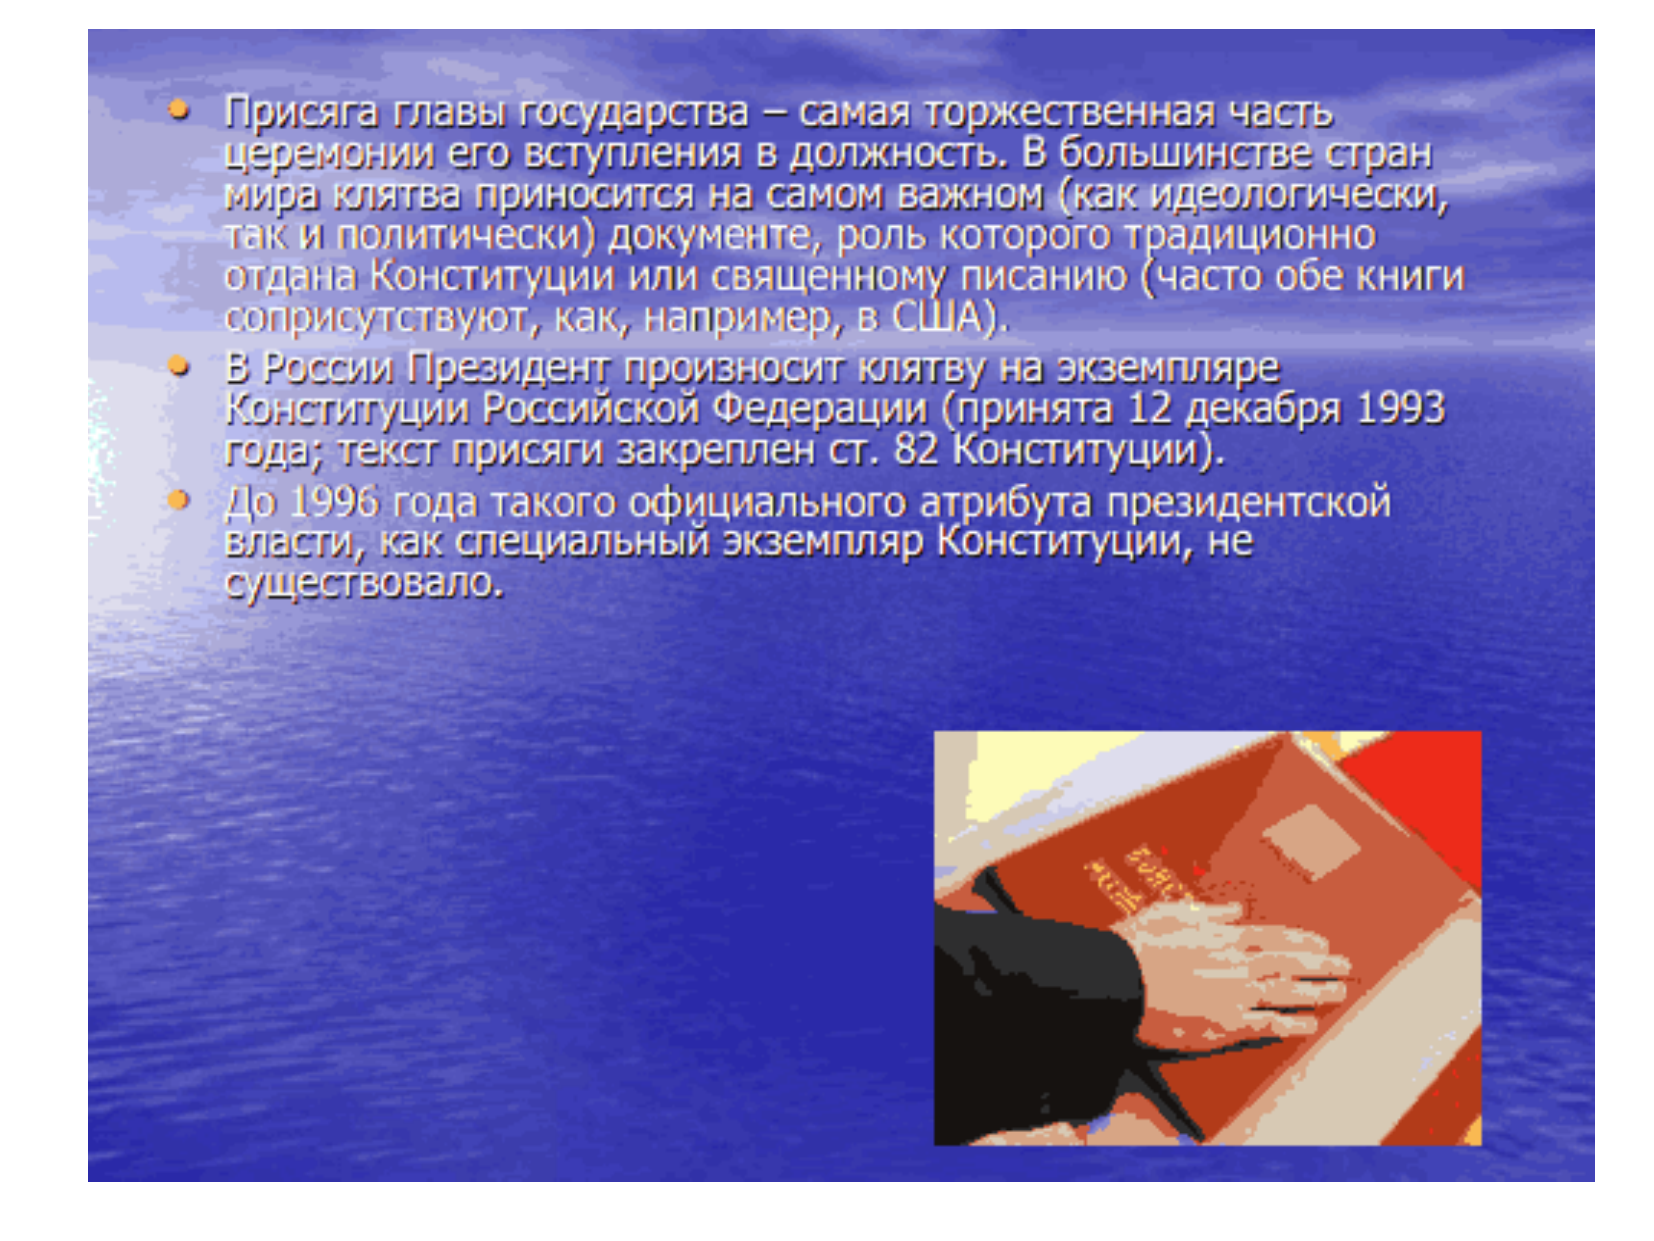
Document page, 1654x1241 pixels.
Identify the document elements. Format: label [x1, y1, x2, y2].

picture [88, 29, 1595, 1182]
